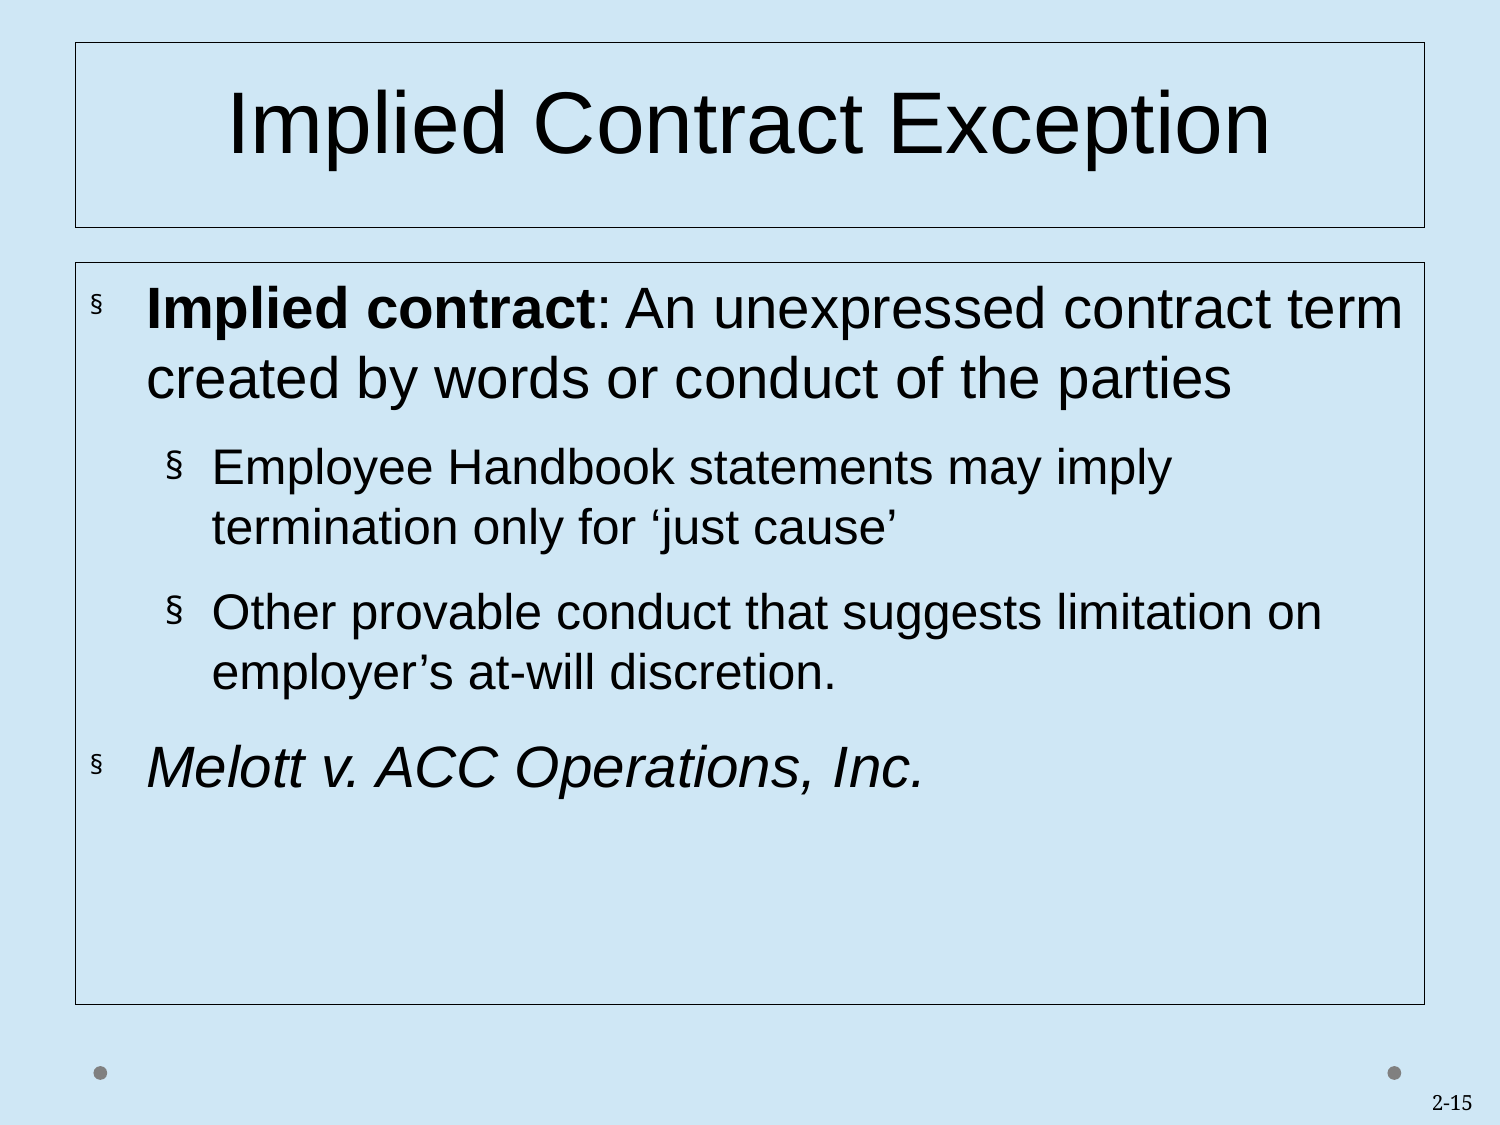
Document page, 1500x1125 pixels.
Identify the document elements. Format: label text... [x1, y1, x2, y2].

title Implied Contract Exception [75, 42, 1425, 228]
list Implied contract: An unexpressed contract term created by words or conduct of the parties Employee Handbook statements may imply termination only for ‘just cause’ Other provable conduct that suggests limitation on employer’s at-will discretion. Melott v. ACC Operations, Inc. [75, 262, 1425, 1005]
